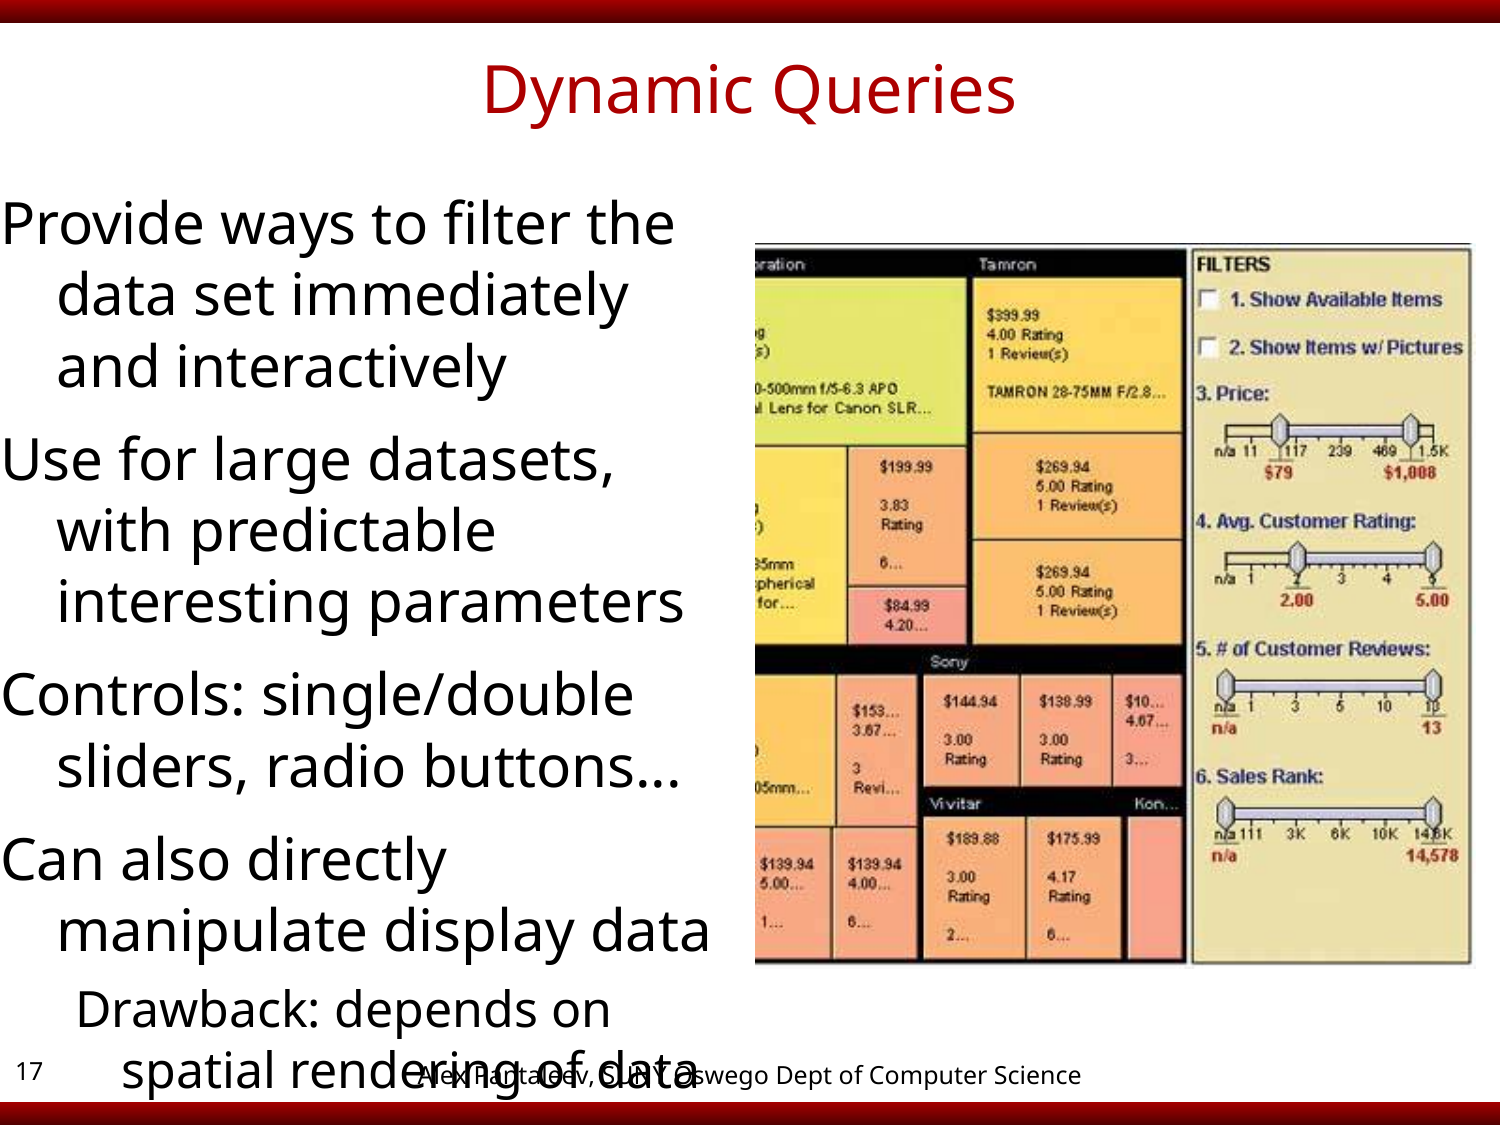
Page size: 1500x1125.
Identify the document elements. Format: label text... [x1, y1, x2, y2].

picture [755, 243, 1476, 969]
title Dynamic Queries [0, 32, 1500, 143]
list Provide ways to filter the data set immediately and interactively Use for large datasets, with predictable interesting parameters Controls: single/double sliders, radio buttons... Can also directly manipulate display data Drawback: depends on spatial rendering of data [0, 187, 720, 1048]
